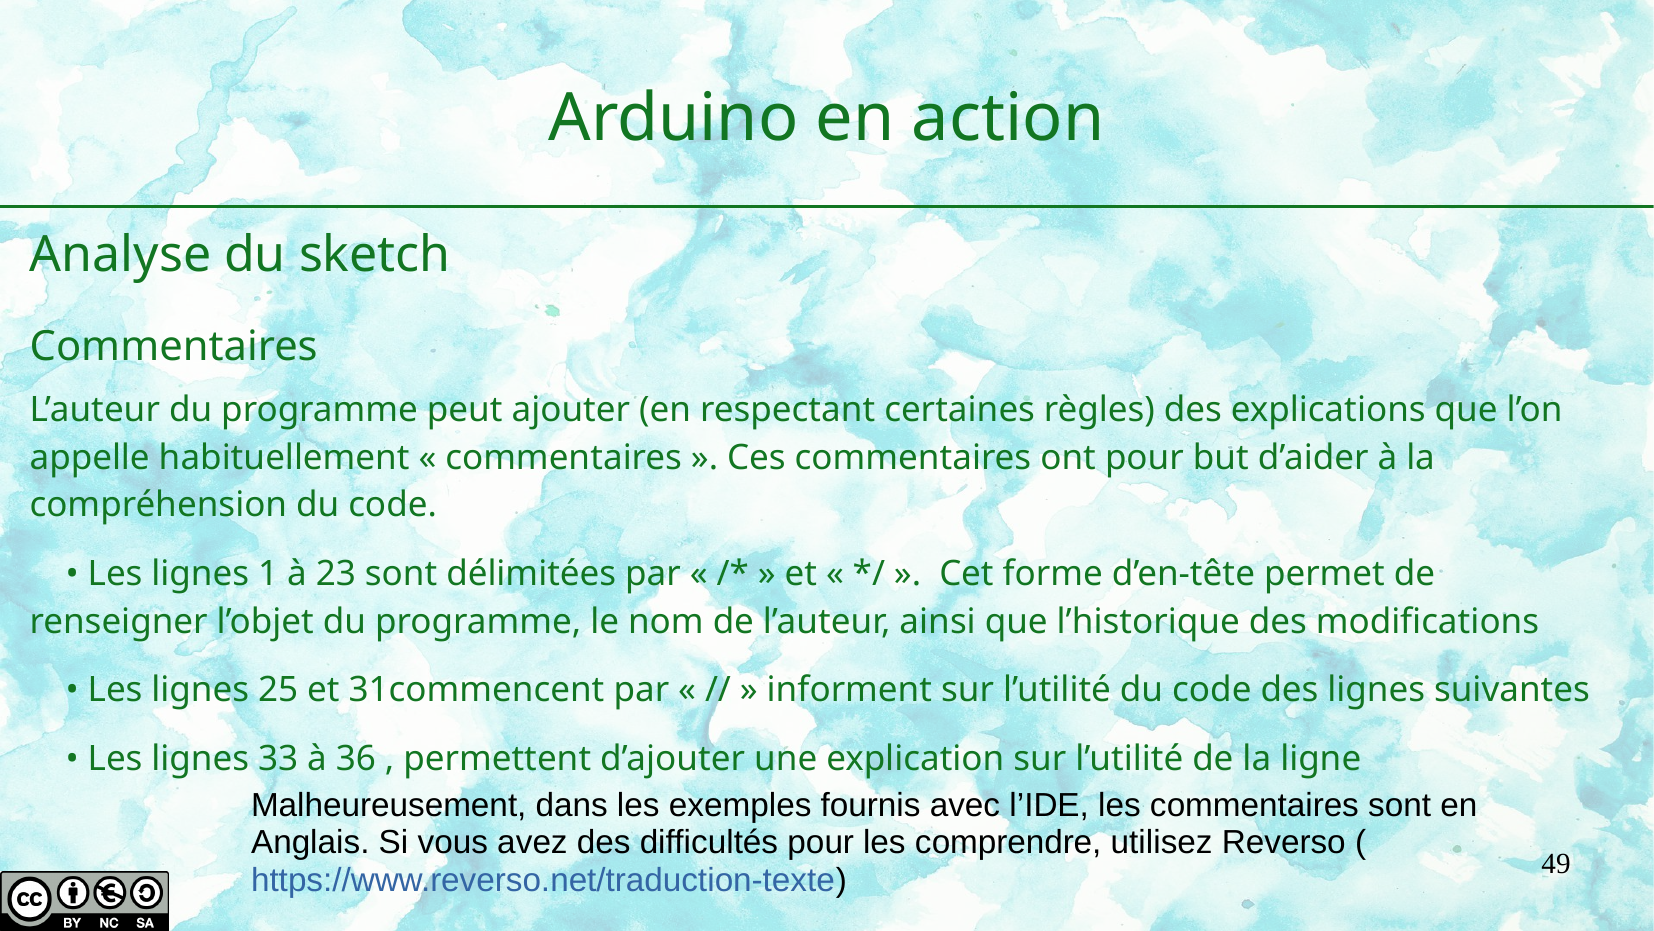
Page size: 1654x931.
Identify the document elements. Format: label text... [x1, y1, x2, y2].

list Analyse du sketch Commentaires [29, 217, 798, 383]
title Arduino en action [82, 37, 1571, 193]
list L’auteur du programme peut ajouter (en respectant certaines règles) des explications que l’on appelle habituellement « commentaires ». Ces commentaires ont pour but d’aider à la compréhension du code. • Les lignes 1 à 23 sont délimitées par « /* » et « */ ». Cet forme d’en-tête permet de renseigner l’objet du programme, le nom de l’auteur, ainsi que l’historique des modifications • Les lignes 25 et 31commencent par « // » informent sur l’utilité du code des lignes suivantes • Les lignes 33 à 36 , permettent d’ajouter une explication sur l’utilité de la ligne [29, 383, 1595, 798]
text_box Malheureusement, dans les exemples fournis avec l’IDE, les commentaires sont en Anglais. Si vous avez des difficultés pour les comprendre, utilisez Reverso (https://www.reverso.net/traduction-texte) [236, 779, 1495, 906]
picture [0, 871, 169, 931]
